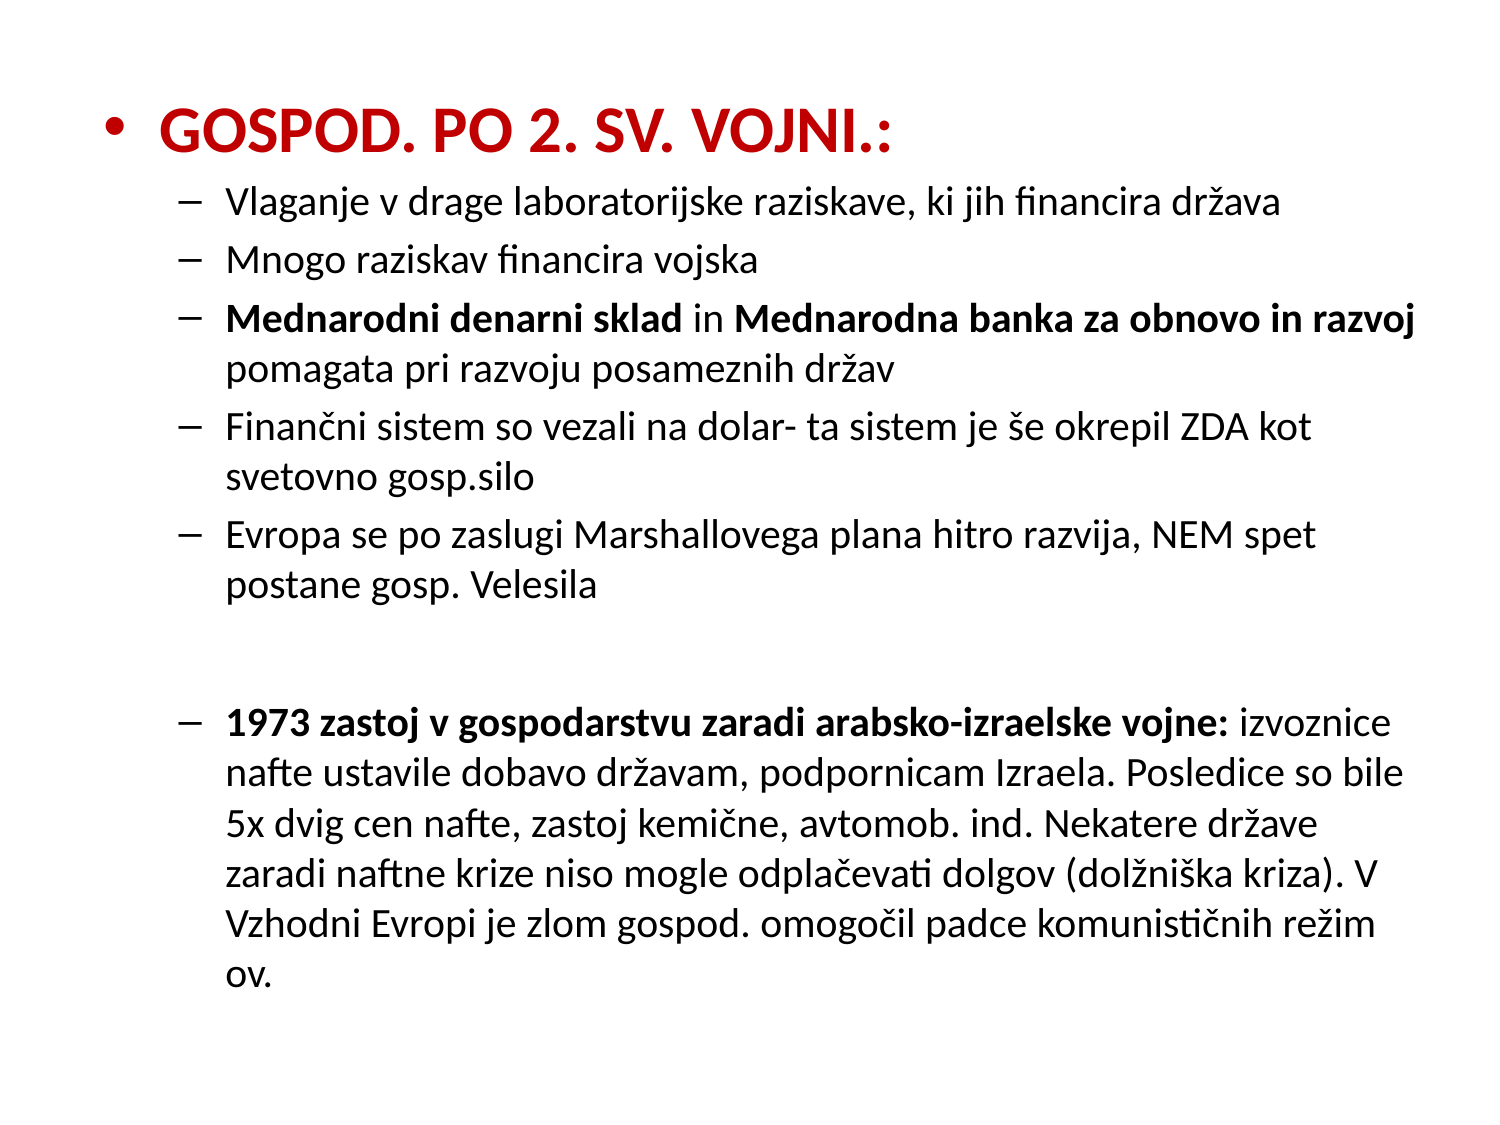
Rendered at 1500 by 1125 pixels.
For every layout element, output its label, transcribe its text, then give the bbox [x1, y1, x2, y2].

list GOSPOD. PO 2. SV. VOJNI.: Vlaganje v drage laboratorijske raziskave, ki jih financira država Mnogo raziskav financira vojska Mednarodni denarni sklad in Mednarodna banka za obnovo in razvoj pomagata pri razvoju posameznih držav Finančni sistem so vezali na dolar- ta sistem je še okrepil ZDA kot svetovno gosp.silo Evropa se po zaslugi Marshallovega plana hitro razvija, NEM spet postane gosp. Velesila 1973 zastoj v gospodarstvu zaradi arabsko-izraelske vojne: izvoznice nafte ustavile dobavo državam, podpornicam Izraela. Posledice so bile 5x dvig cen nafte, zastoj kemične, avtomob. ind. Nekatere države zaradi naftne krize niso mogle odplačevati dolgov (dolžniška kriza). V Vzhodni Evropi je zlom gospod. omogočil padce komunističnih režim ov. [88, 78, 1439, 821]
